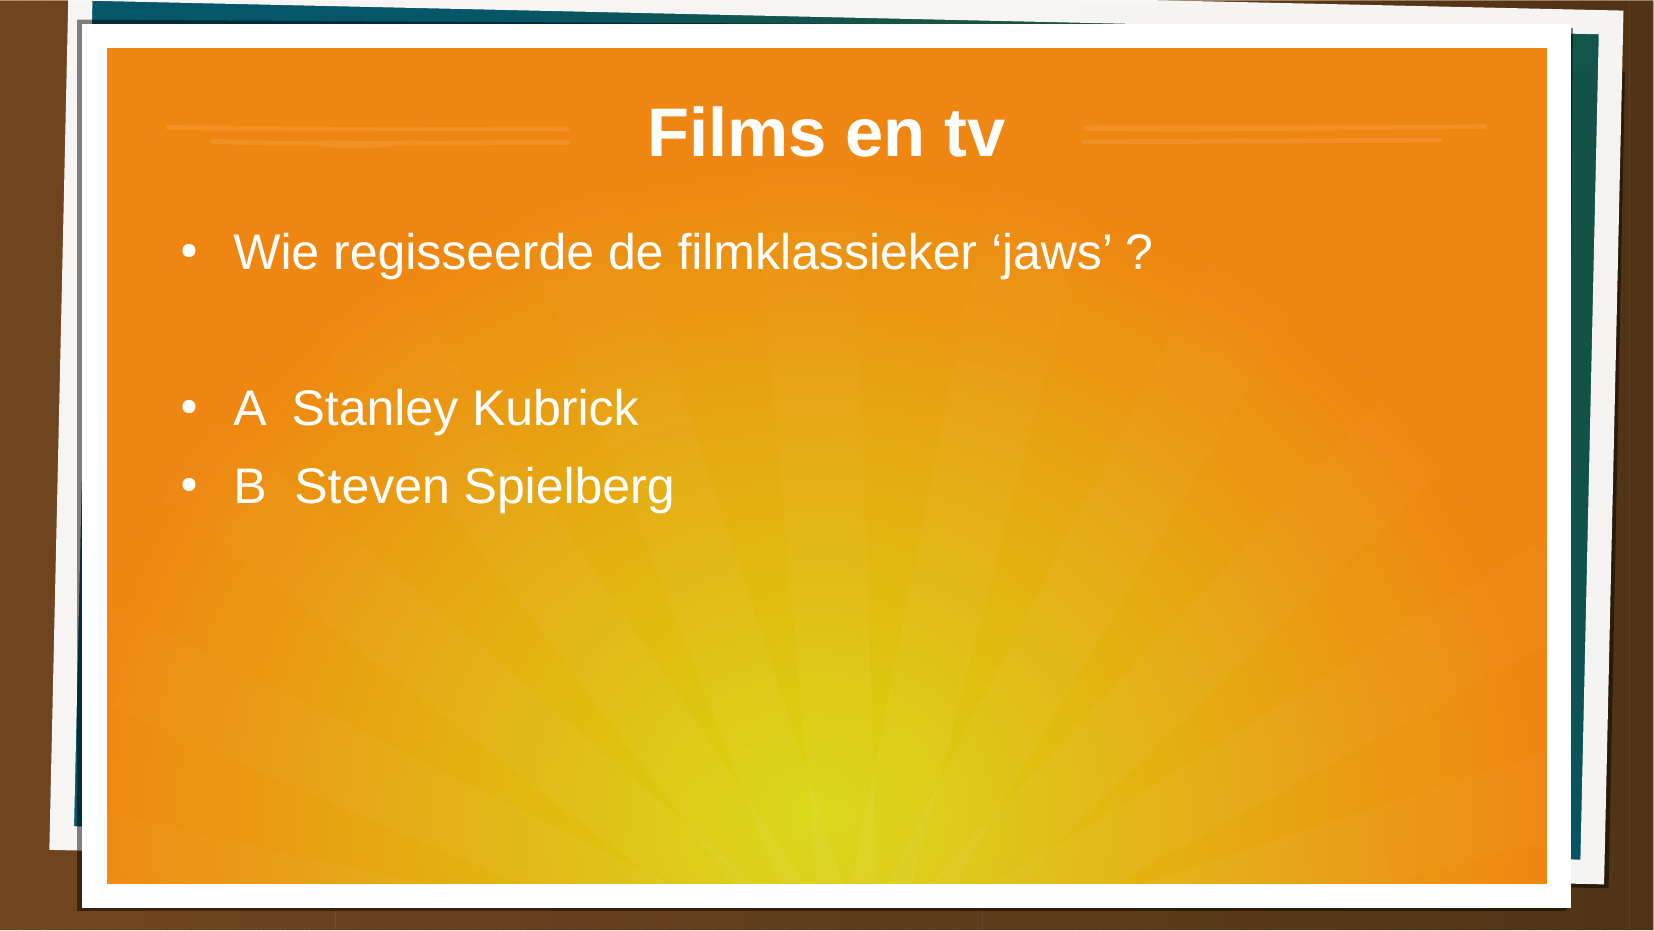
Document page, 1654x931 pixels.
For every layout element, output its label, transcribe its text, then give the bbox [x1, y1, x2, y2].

title Films en tv [566, 59, 1087, 207]
list Wie regisseerde de filmklassieker ‘jaws’ ? A Stanley Kubrick B Steven Spielberg [162, 224, 1492, 815]
